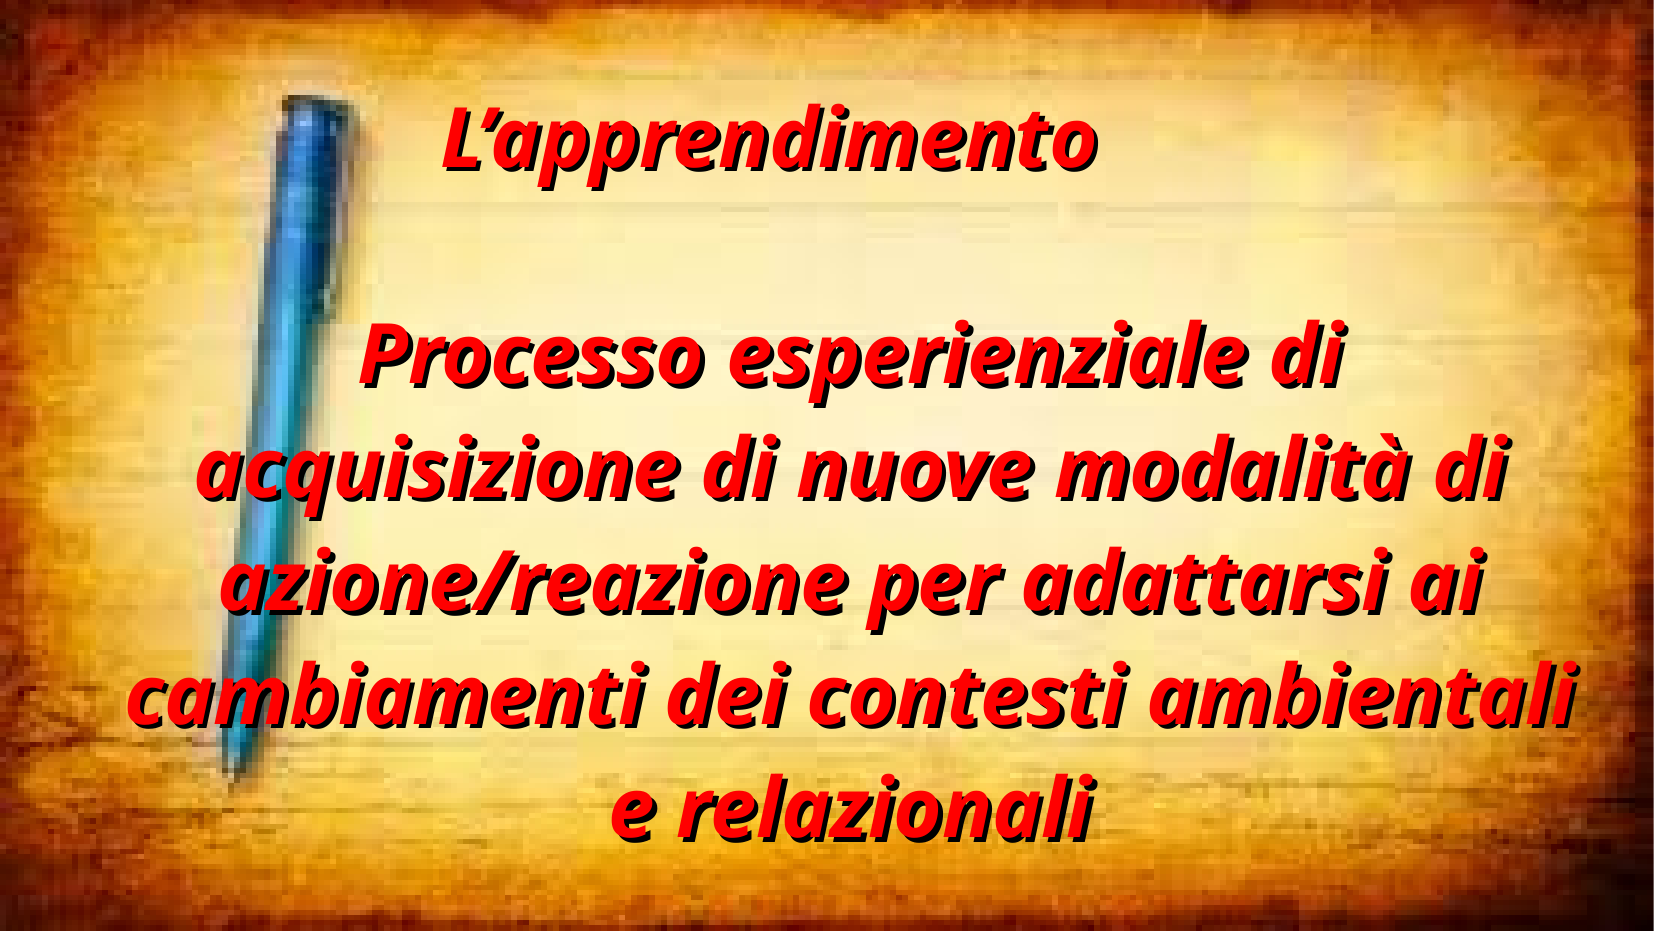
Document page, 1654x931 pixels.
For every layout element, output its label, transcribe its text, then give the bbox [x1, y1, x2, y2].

subtitle Processo esperienziale di acquisizione di nuove modalità di azione/reazione per adattarsi ai cambiamenti dei contesti ambientali e relazionali [106, 226, 1595, 931]
text_box L’apprendimento [425, 70, 1216, 203]
picture [0, 0, 1654, 931]
